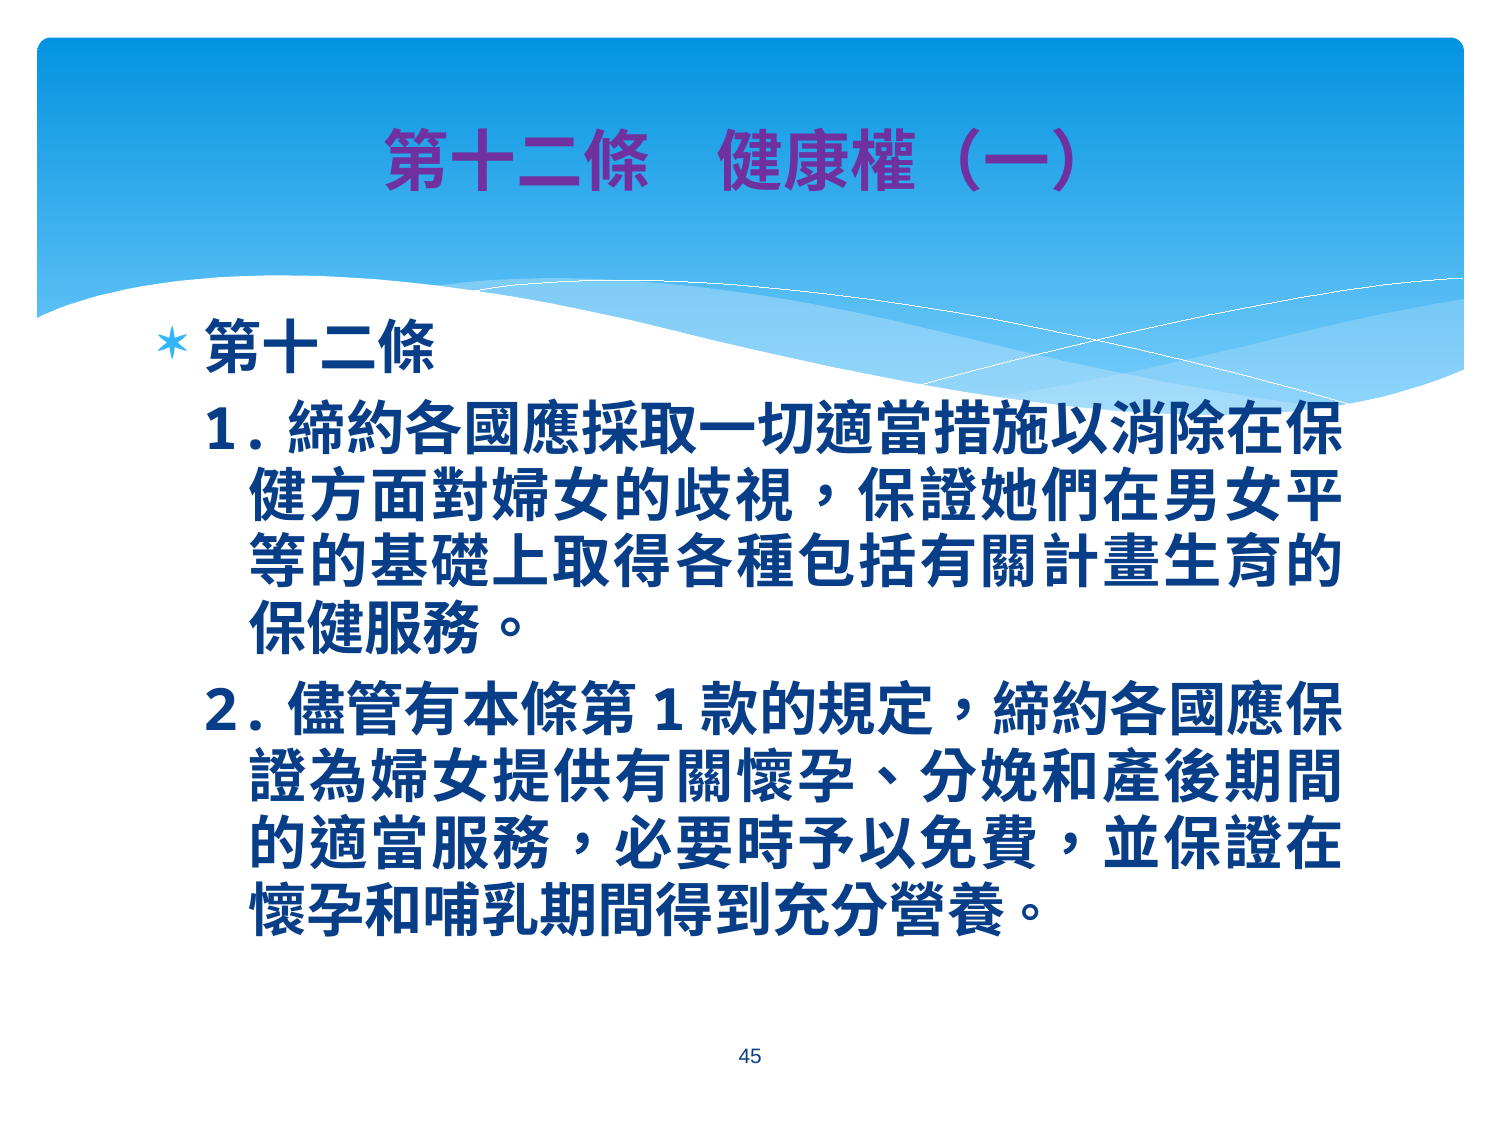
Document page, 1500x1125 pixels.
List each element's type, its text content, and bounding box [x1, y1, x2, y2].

title 第十二條 健康權（一） [75, 55, 1426, 262]
list 第十二條 1.締約各國應採取一切適當措施以消除在保健方面對婦女的歧視，保證她們在男女平等的基礎上取得各種包括有關計畫生育的保健服務。 2.儘管有本條第1款的規定，締約各國應保證為婦女提供有關懷孕、分娩和產後期間的適當服務，必要時予以免費，並保證在懷孕和哺乳期間得到充分營養。 [143, 302, 1359, 1006]
text_box 45 [654, 1025, 846, 1086]
